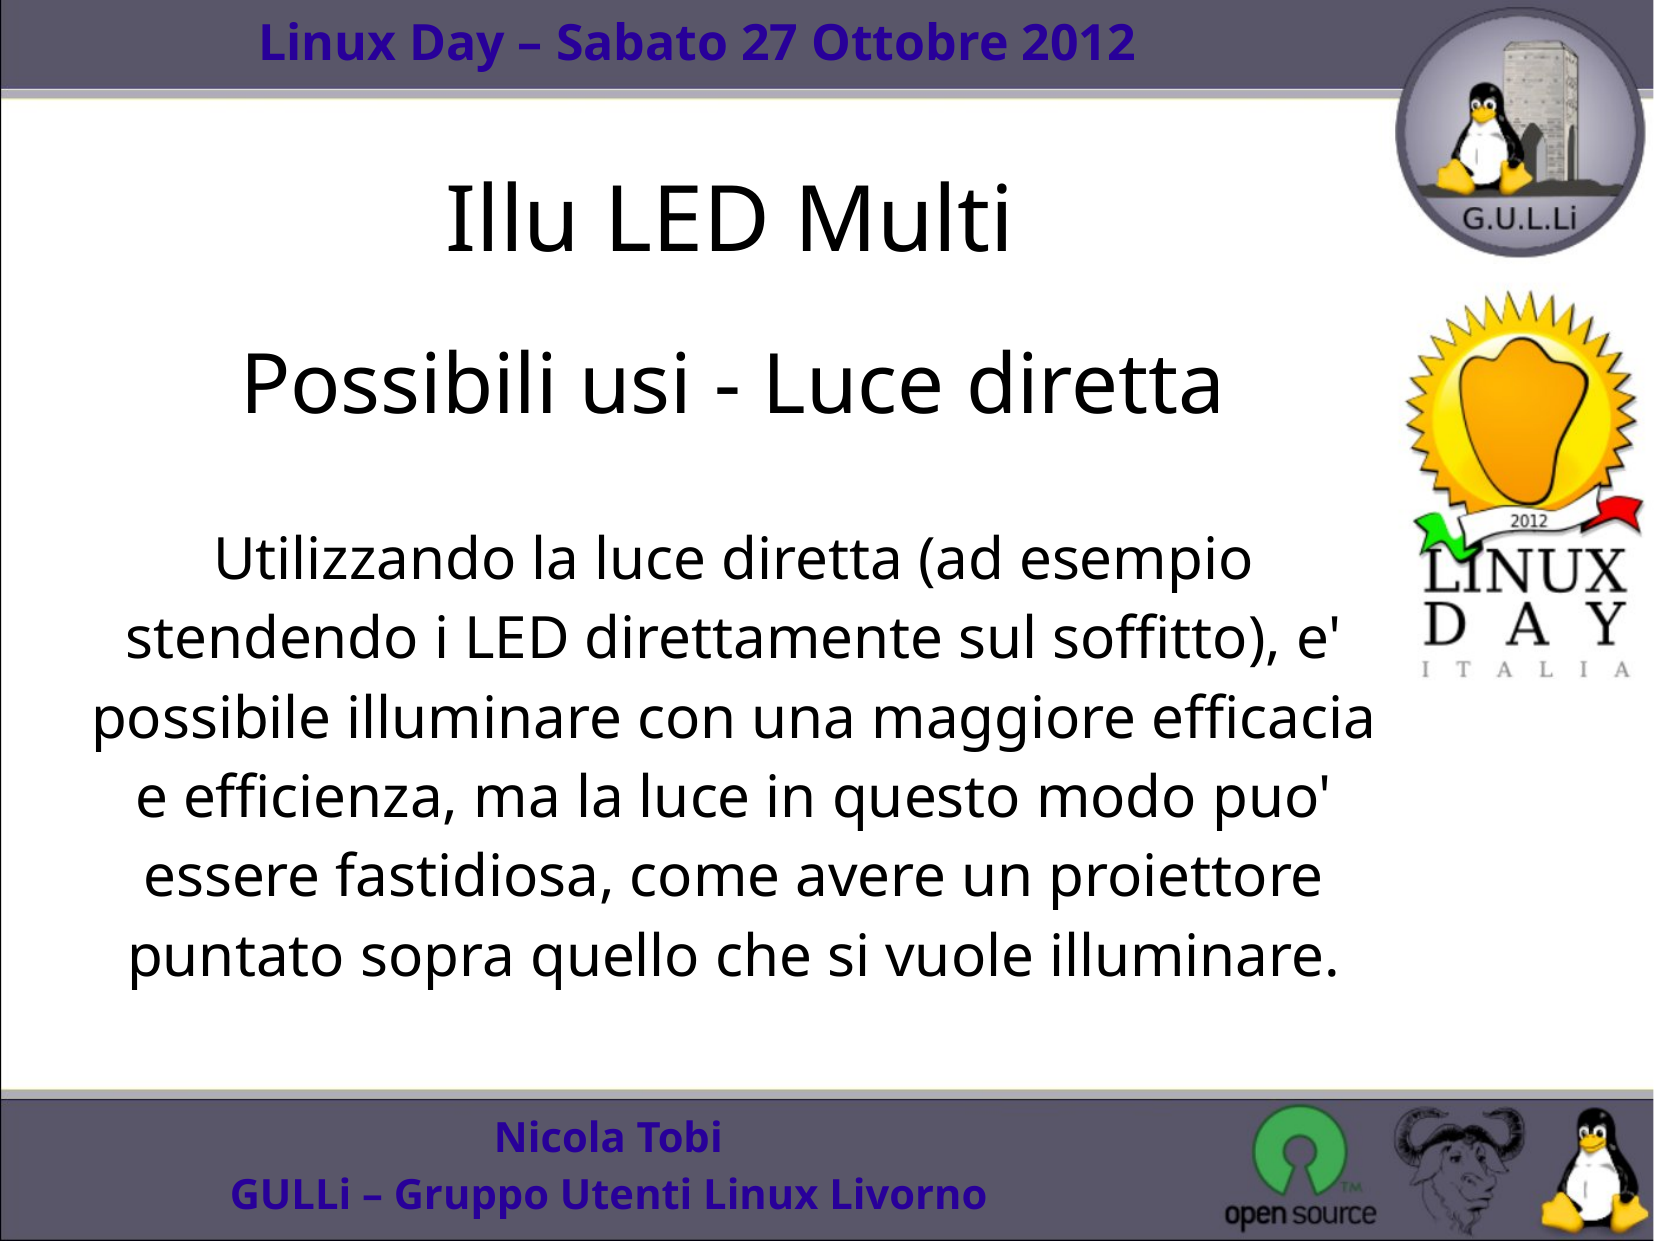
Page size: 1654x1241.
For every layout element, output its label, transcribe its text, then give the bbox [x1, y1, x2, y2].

picture [0, 0, 1654, 1241]
text_box Nicola Tobi GULLi – Gruppo Utenti Linux Livorno [0, 1100, 1218, 1241]
text_box Linux Day – Sabato 27 Ottobre 2012 [0, 0, 1395, 97]
subtitle Possibili usi - Luce diretta Utilizzando la luce diretta (ad esempio stendendo i LED direttamente sul soffitto), e' possibile illuminare con una maggiore efficacia e efficienza, ma la luce in questo modo puo' essere fastidiosa, come avere un proiettore puntato sopra quello che si vuole illuminare. [85, 315, 1382, 1082]
title Illu LED Multi [82, 112, 1378, 320]
